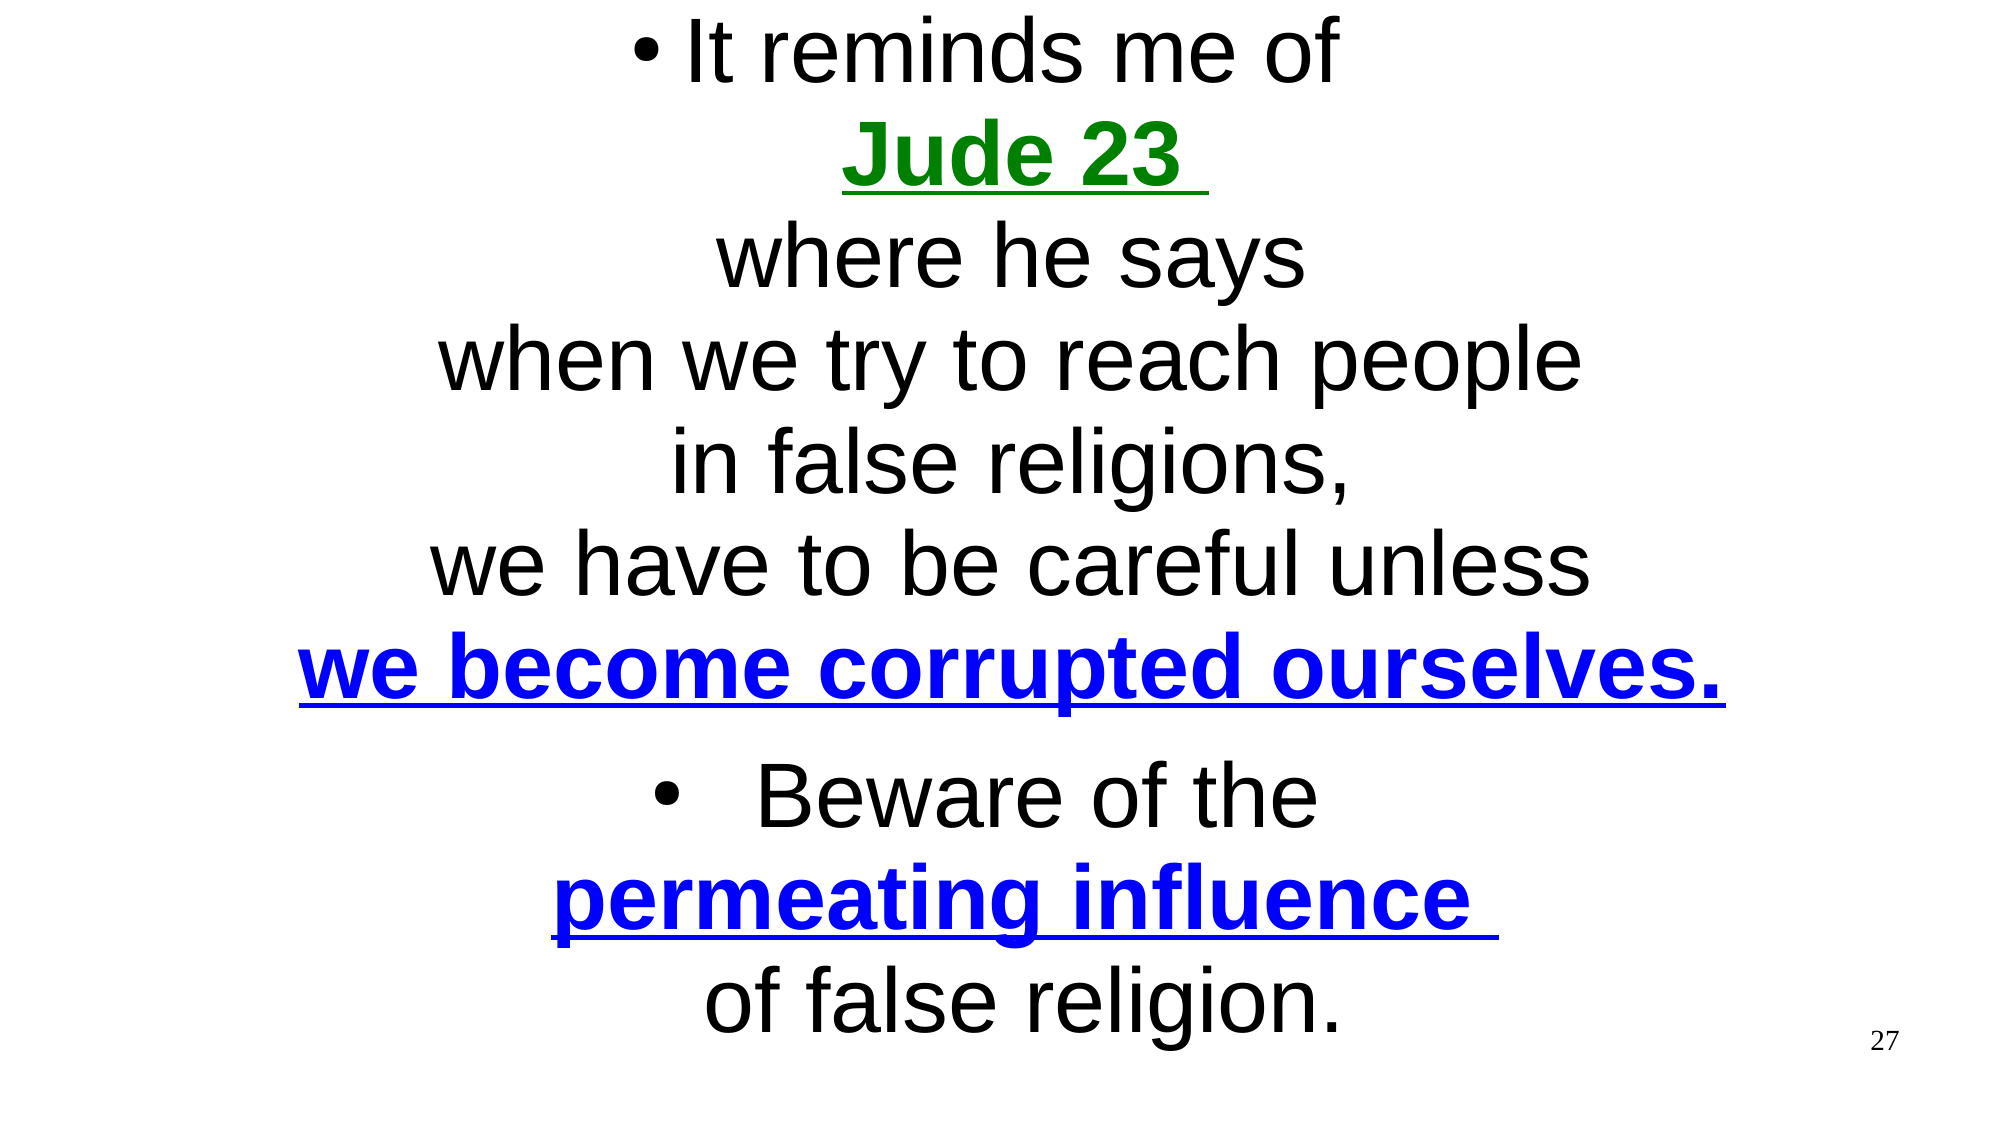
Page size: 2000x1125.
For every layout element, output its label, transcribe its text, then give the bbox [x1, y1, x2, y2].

list It reminds me of Jude 23 where he says when we try to reach people in false religions, we have to be careful unless we become corrupted ourselves. Beware of the permeating influence of false religion. [0, 0, 1988, 1123]
